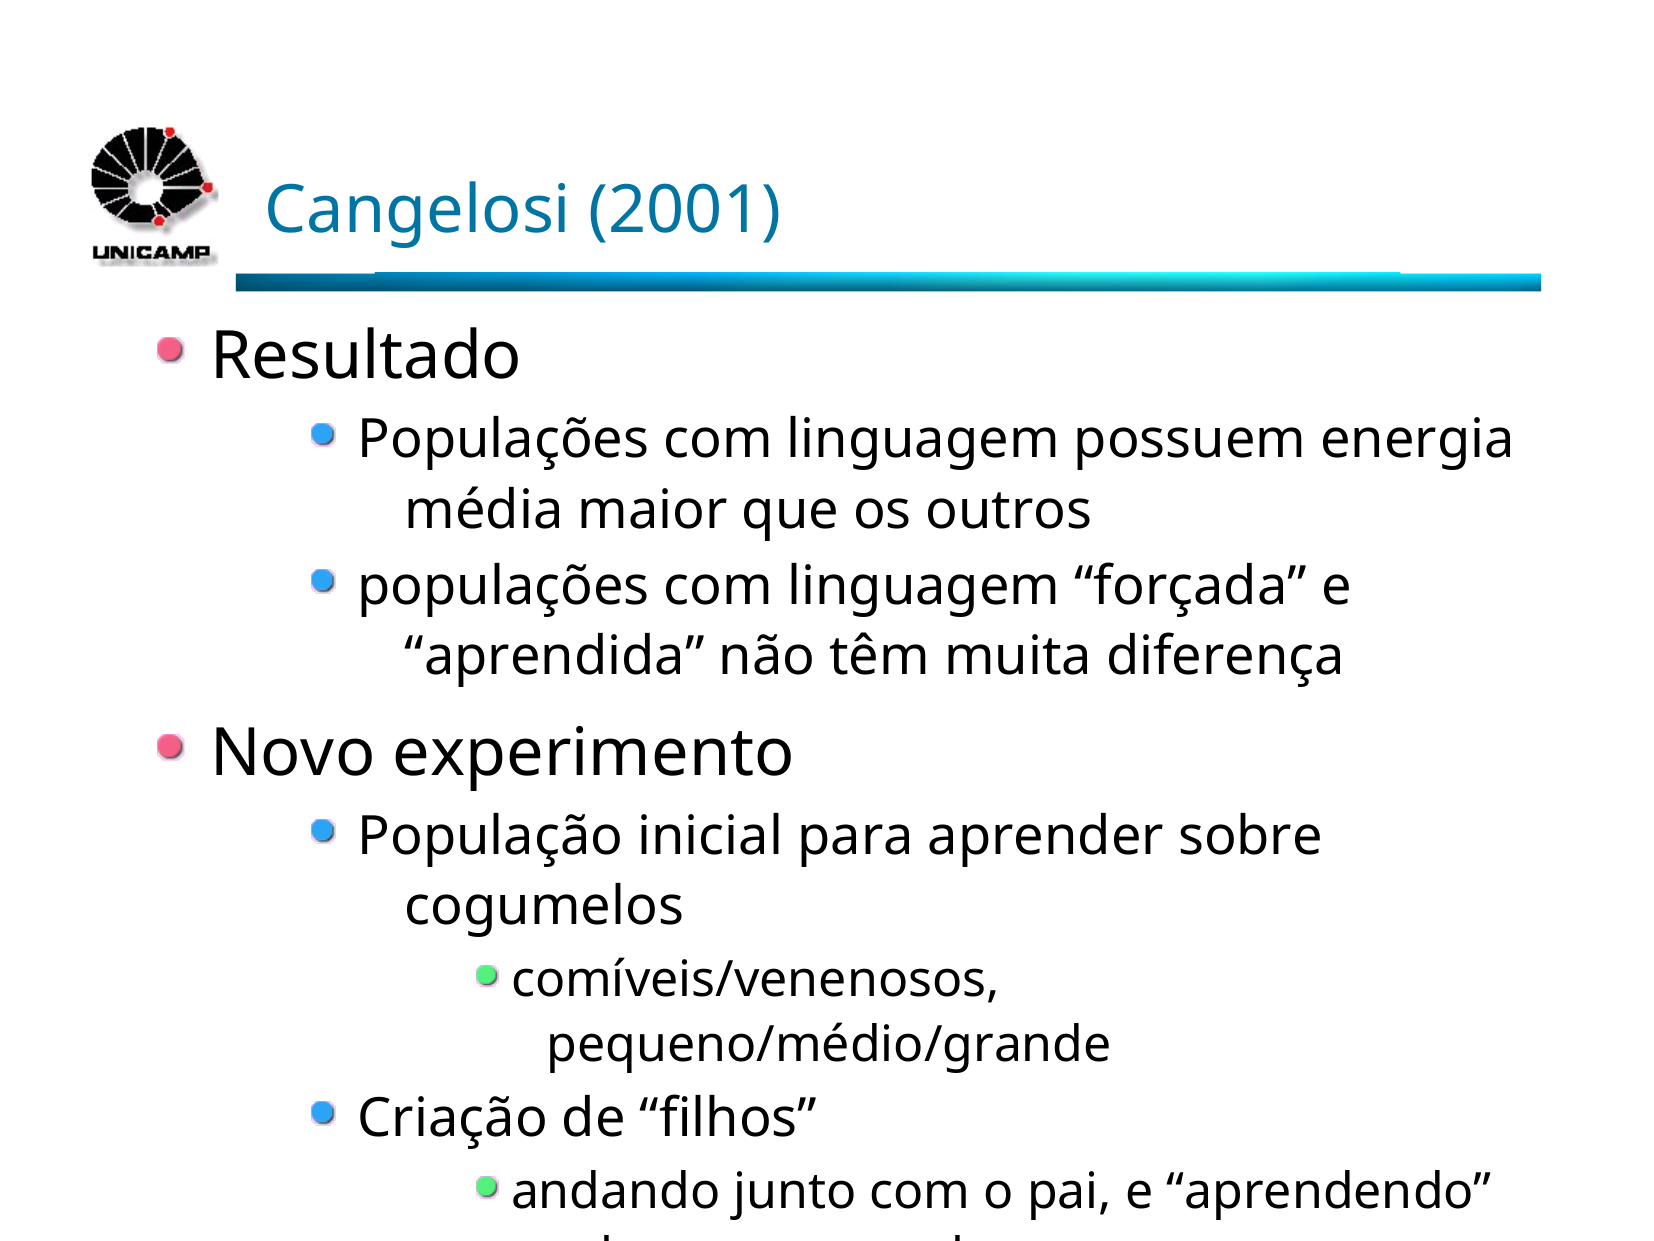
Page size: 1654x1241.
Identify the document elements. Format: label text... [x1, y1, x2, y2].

title Cangelosi (2001) [264, 42, 1534, 250]
list Resultado Populações com linguagem possuem energia média maior que os outros populações com linguagem “forçada” e “aprendida” não têm muita diferença Novo experimento População inicial para aprender sobre cogumelos comíveis/venenosos, pequeno/médio/grande Criação de “filhos” andando junto com o pai, e “aprendendo” sobre os cogumelos [121, 309, 1534, 1182]
picture [125, 272, 1654, 295]
picture [475, 1182, 500, 1200]
